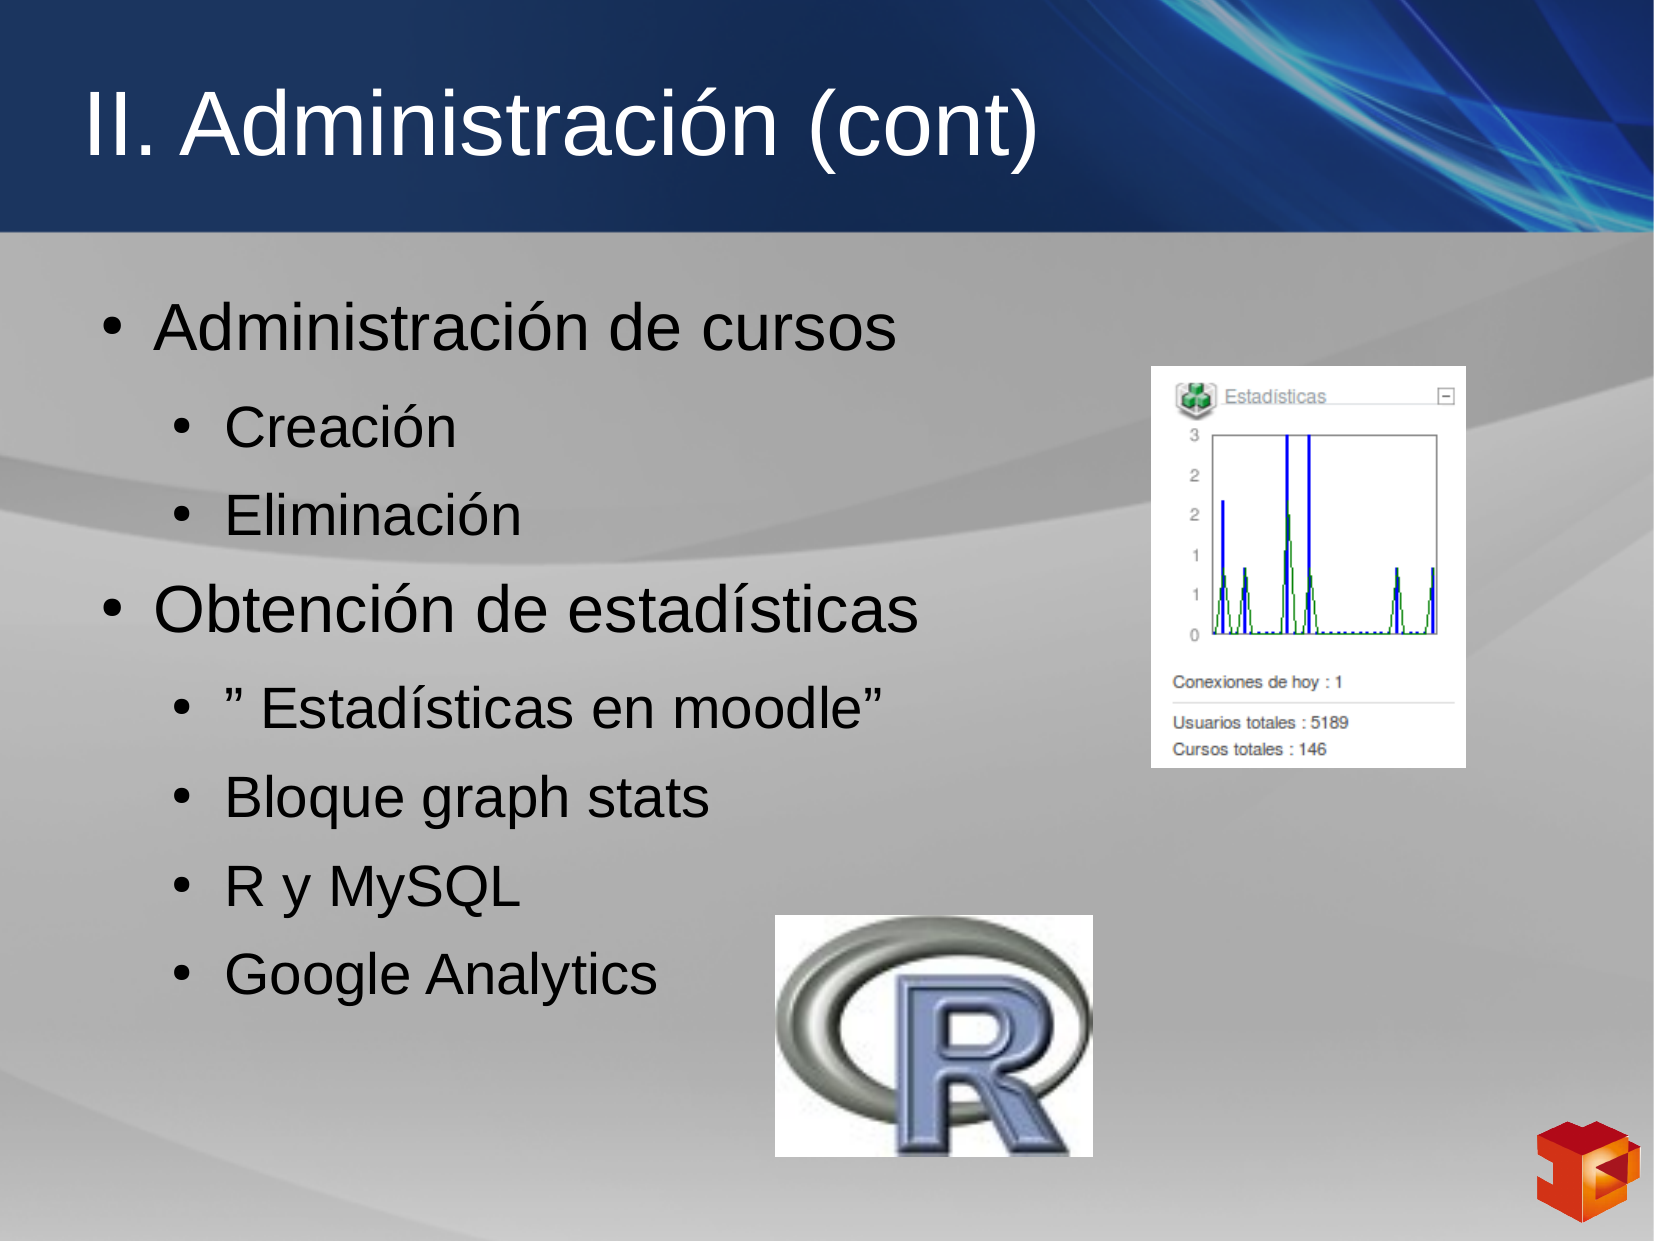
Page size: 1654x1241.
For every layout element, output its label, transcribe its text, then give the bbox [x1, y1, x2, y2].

list Administración de cursos Creación Eliminación Obtención de estadísticas ” Estadísticas en moodle” Bloque graph stats R y MySQL Google Analytics [82, 290, 1571, 1109]
title II. Administración (cont) [82, 19, 1571, 228]
picture [0, 0, 1654, 1241]
